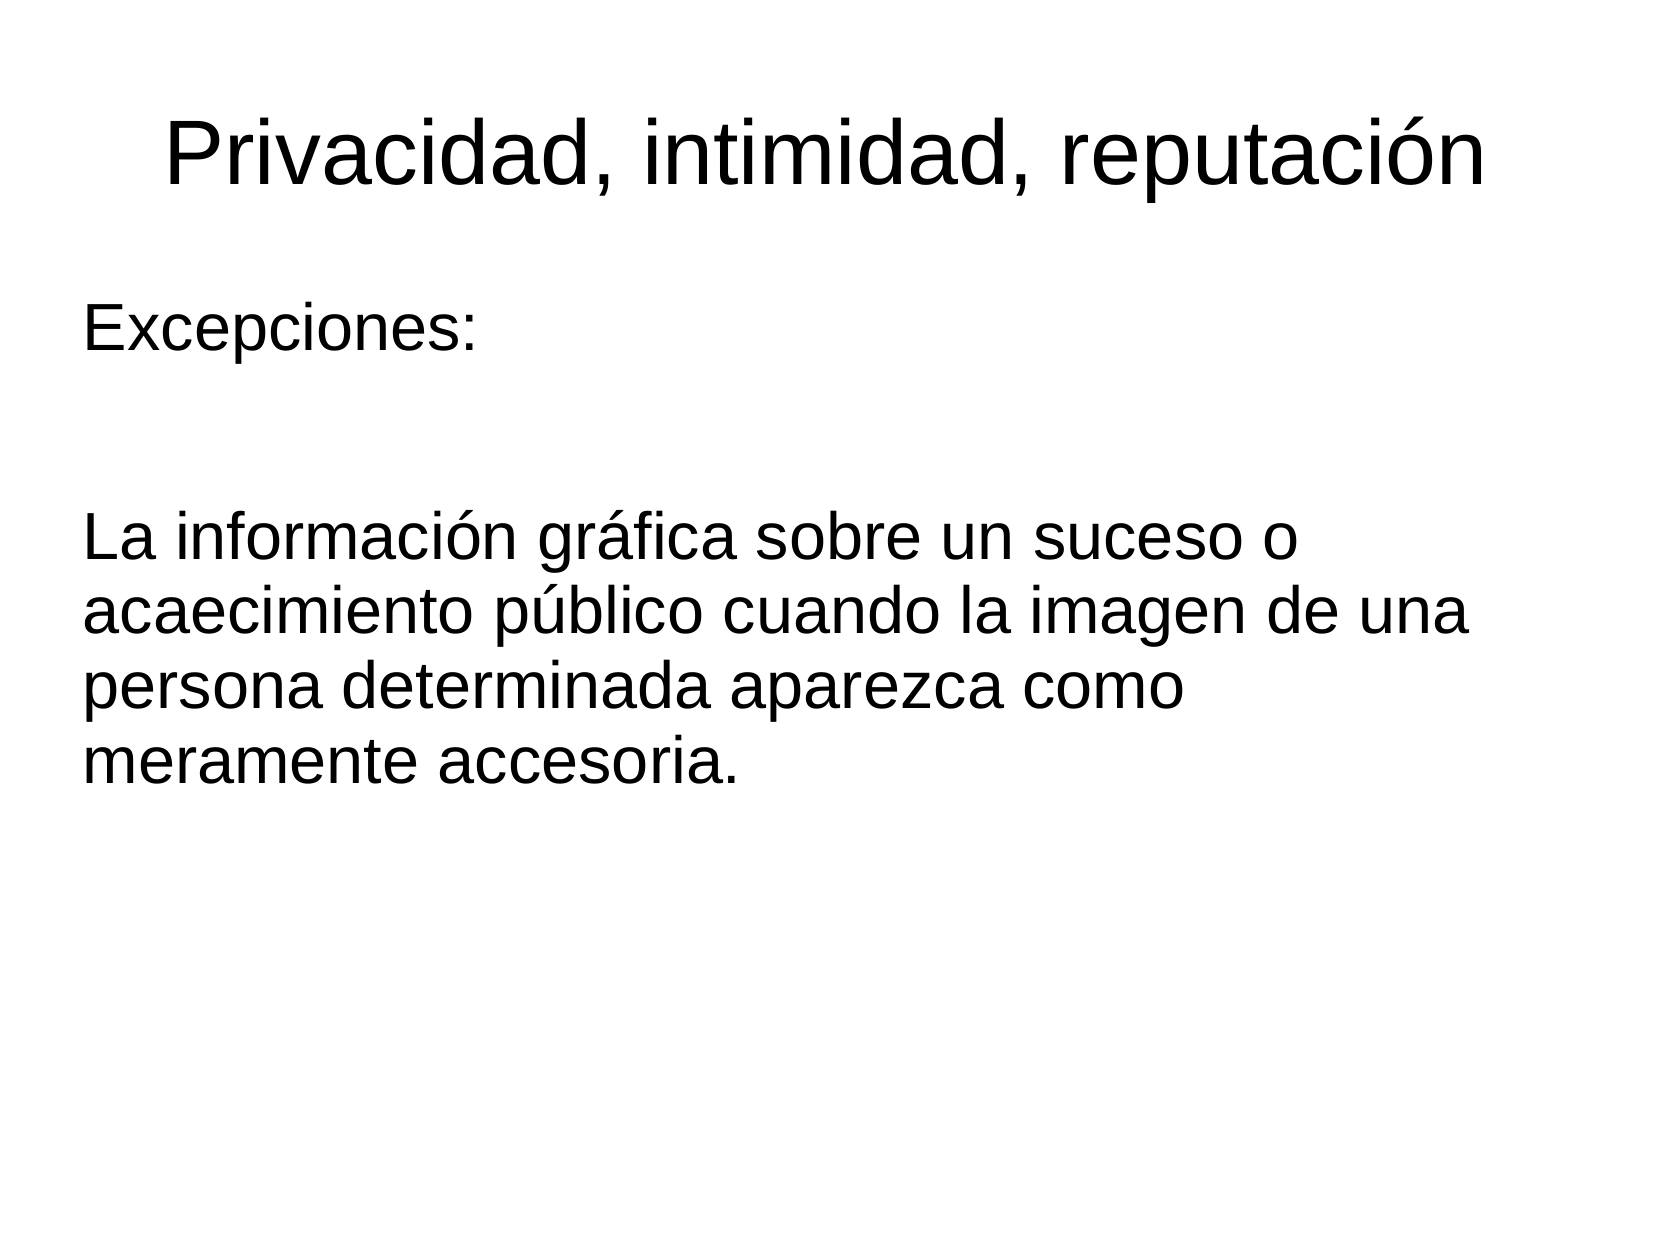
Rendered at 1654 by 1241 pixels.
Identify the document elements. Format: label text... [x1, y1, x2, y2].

title Privacidad, intimidad, reputación [82, 49, 1571, 257]
list Excepciones: La información gráfica sobre un suceso o acaecimiento público cuando la imagen de una persona determinada aparezca como meramente accesoria. [82, 290, 1538, 1010]
